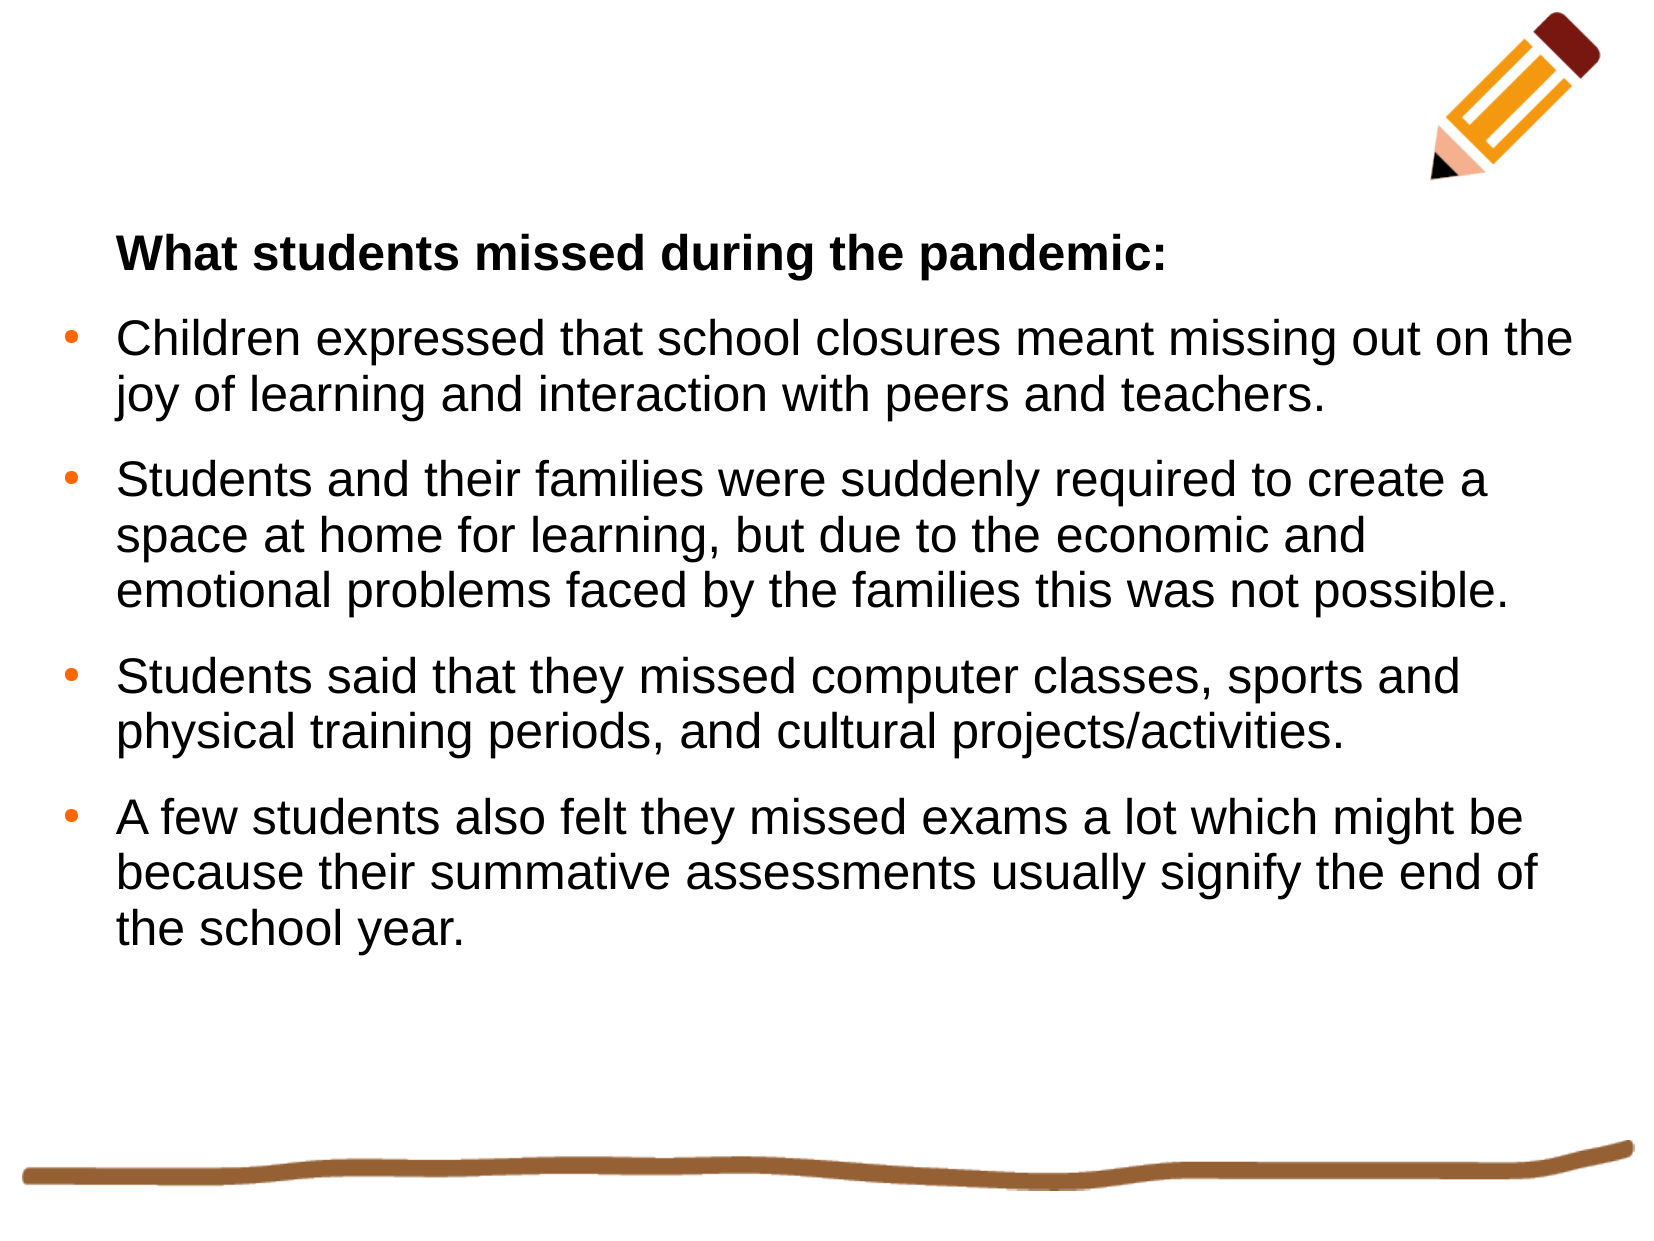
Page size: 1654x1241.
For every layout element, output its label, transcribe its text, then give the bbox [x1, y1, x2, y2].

picture [22, 1140, 1635, 1191]
list What students missed during the pandemic: Children expressed that school closures meant missing out on the joy of learning and interaction with peers and teachers. Students and their families were suddenly required to create a space at home for learning, but due to the economic and emotional problems faced by the families this was not possible. Students said that they missed computer classes, sports and physical training periods, and cultural projects/activities. A few students also felt they missed exams a lot which might be because their summative assessments usually signify the end of the school year. [45, 225, 1576, 1141]
picture [1430, 12, 1601, 181]
